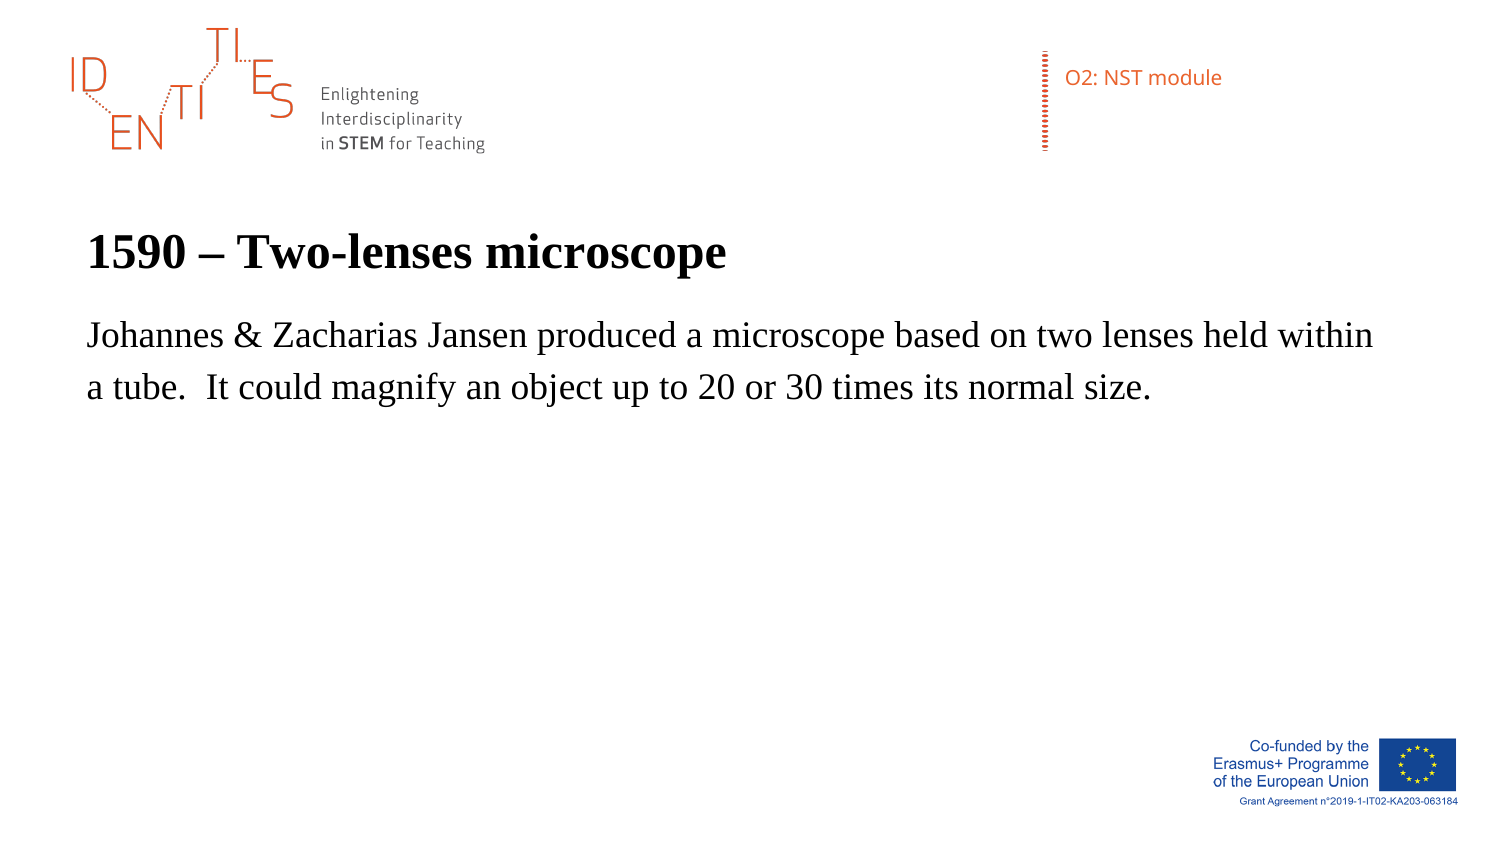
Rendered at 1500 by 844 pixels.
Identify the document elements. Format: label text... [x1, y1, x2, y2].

picture [1042, 51, 1051, 151]
text_box O2: NST module [1051, 57, 1472, 139]
picture [1208, 735, 1459, 810]
text_box 1590 – Two-lenses microscope Johannes & Zacharias Jansen produced a microscope based on two lenses held within a tube. It could magnify an object up to 20 or 30 times its normal size. [71, 194, 1411, 488]
picture [71, 24, 485, 157]
